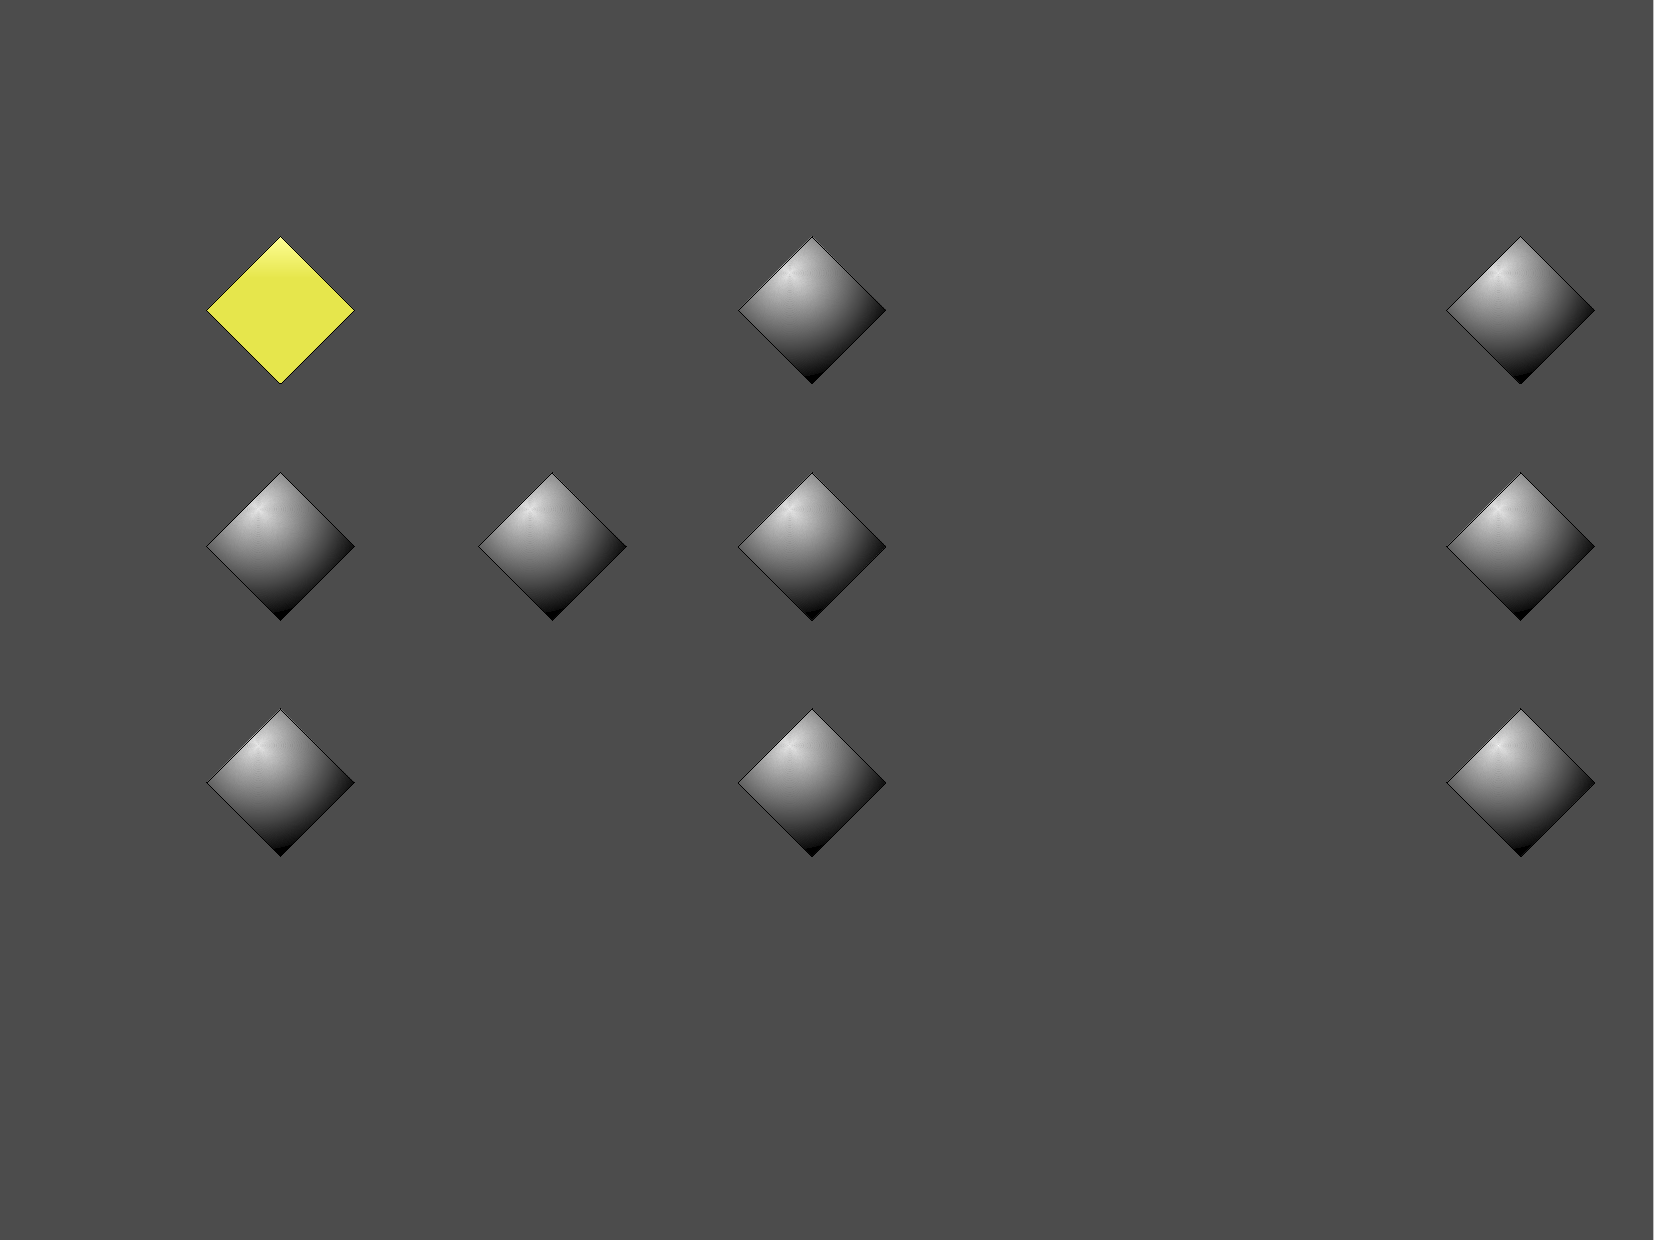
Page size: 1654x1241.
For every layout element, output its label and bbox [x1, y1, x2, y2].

text_box [738, 708, 886, 857]
text_box [1446, 708, 1595, 857]
text_box [1446, 236, 1595, 384]
text_box [206, 472, 355, 621]
text_box [738, 472, 886, 621]
text_box [478, 472, 627, 621]
text_box [738, 236, 886, 384]
text_box [1446, 472, 1595, 621]
text_box [206, 236, 355, 384]
text_box [206, 708, 355, 857]
